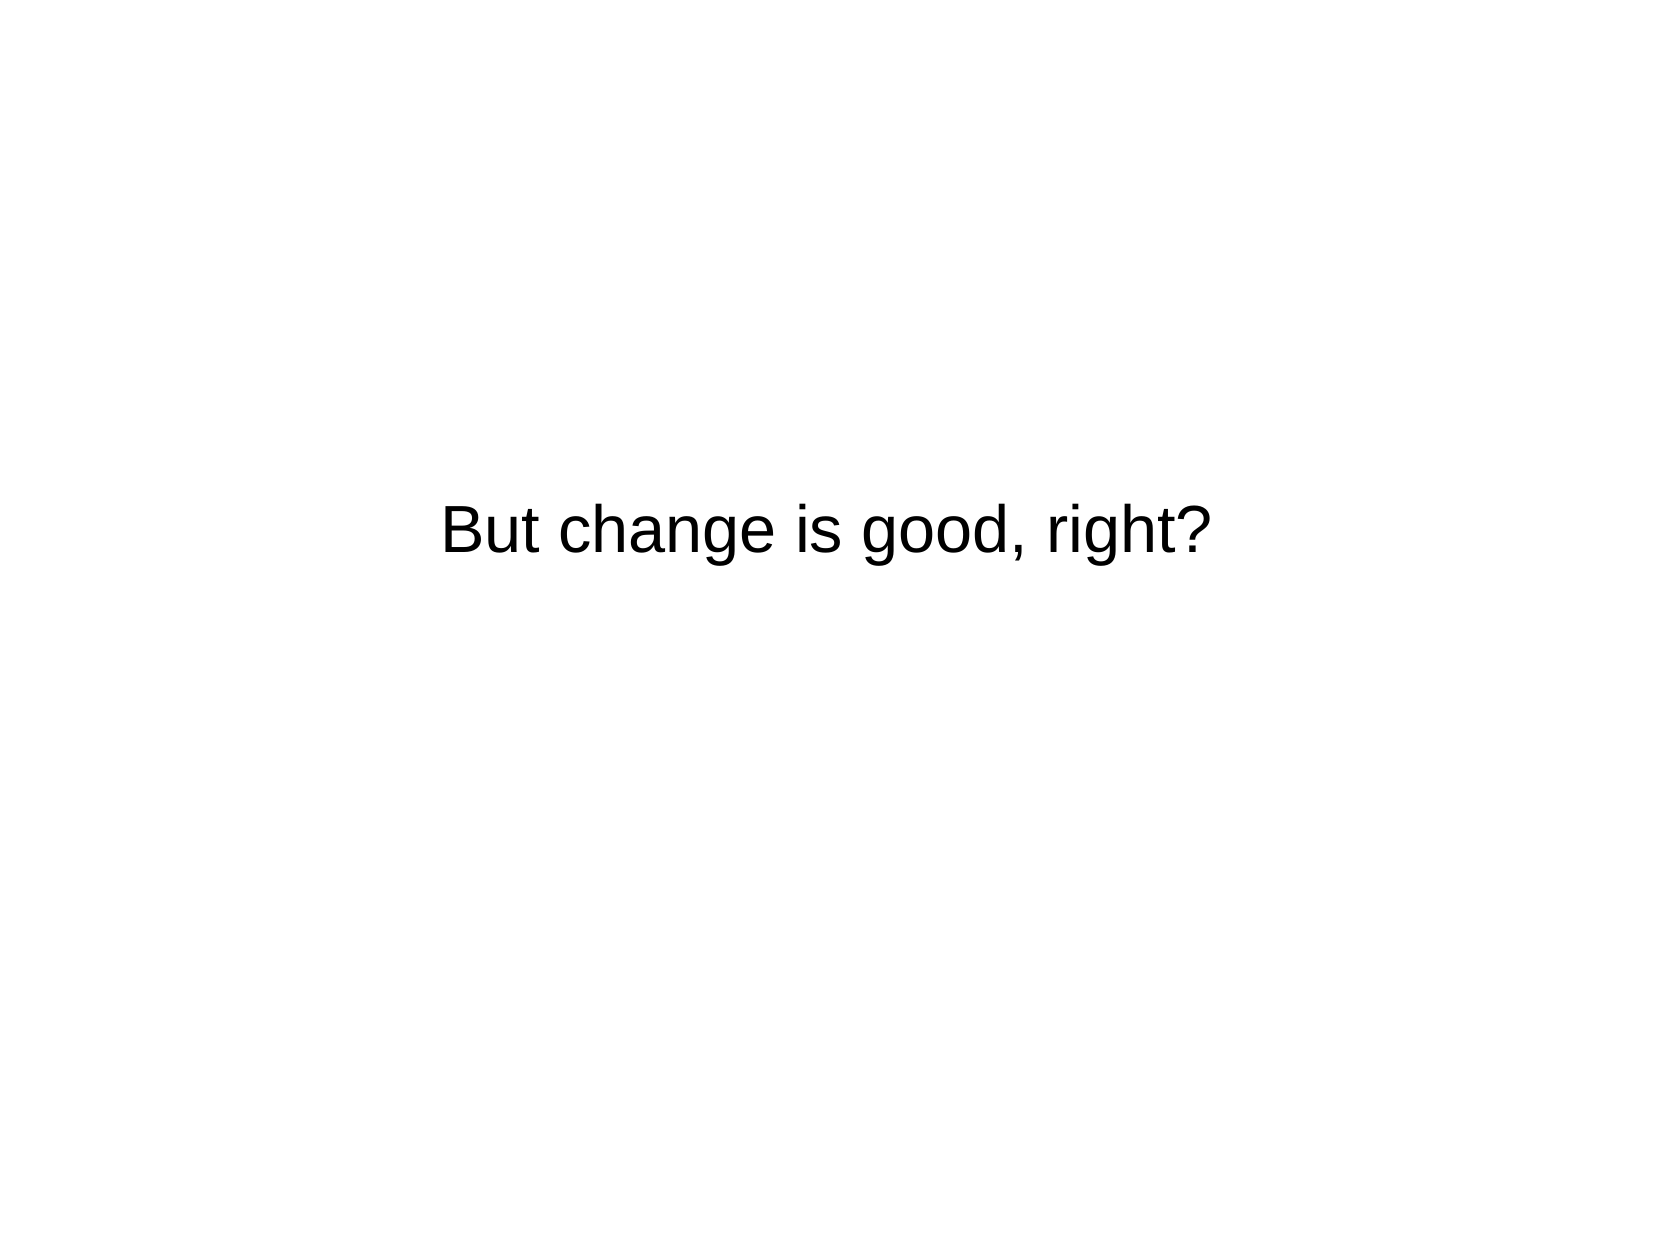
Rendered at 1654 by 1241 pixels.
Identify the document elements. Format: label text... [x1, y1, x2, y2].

subtitle But change is good, right? [82, 49, 1571, 1010]
